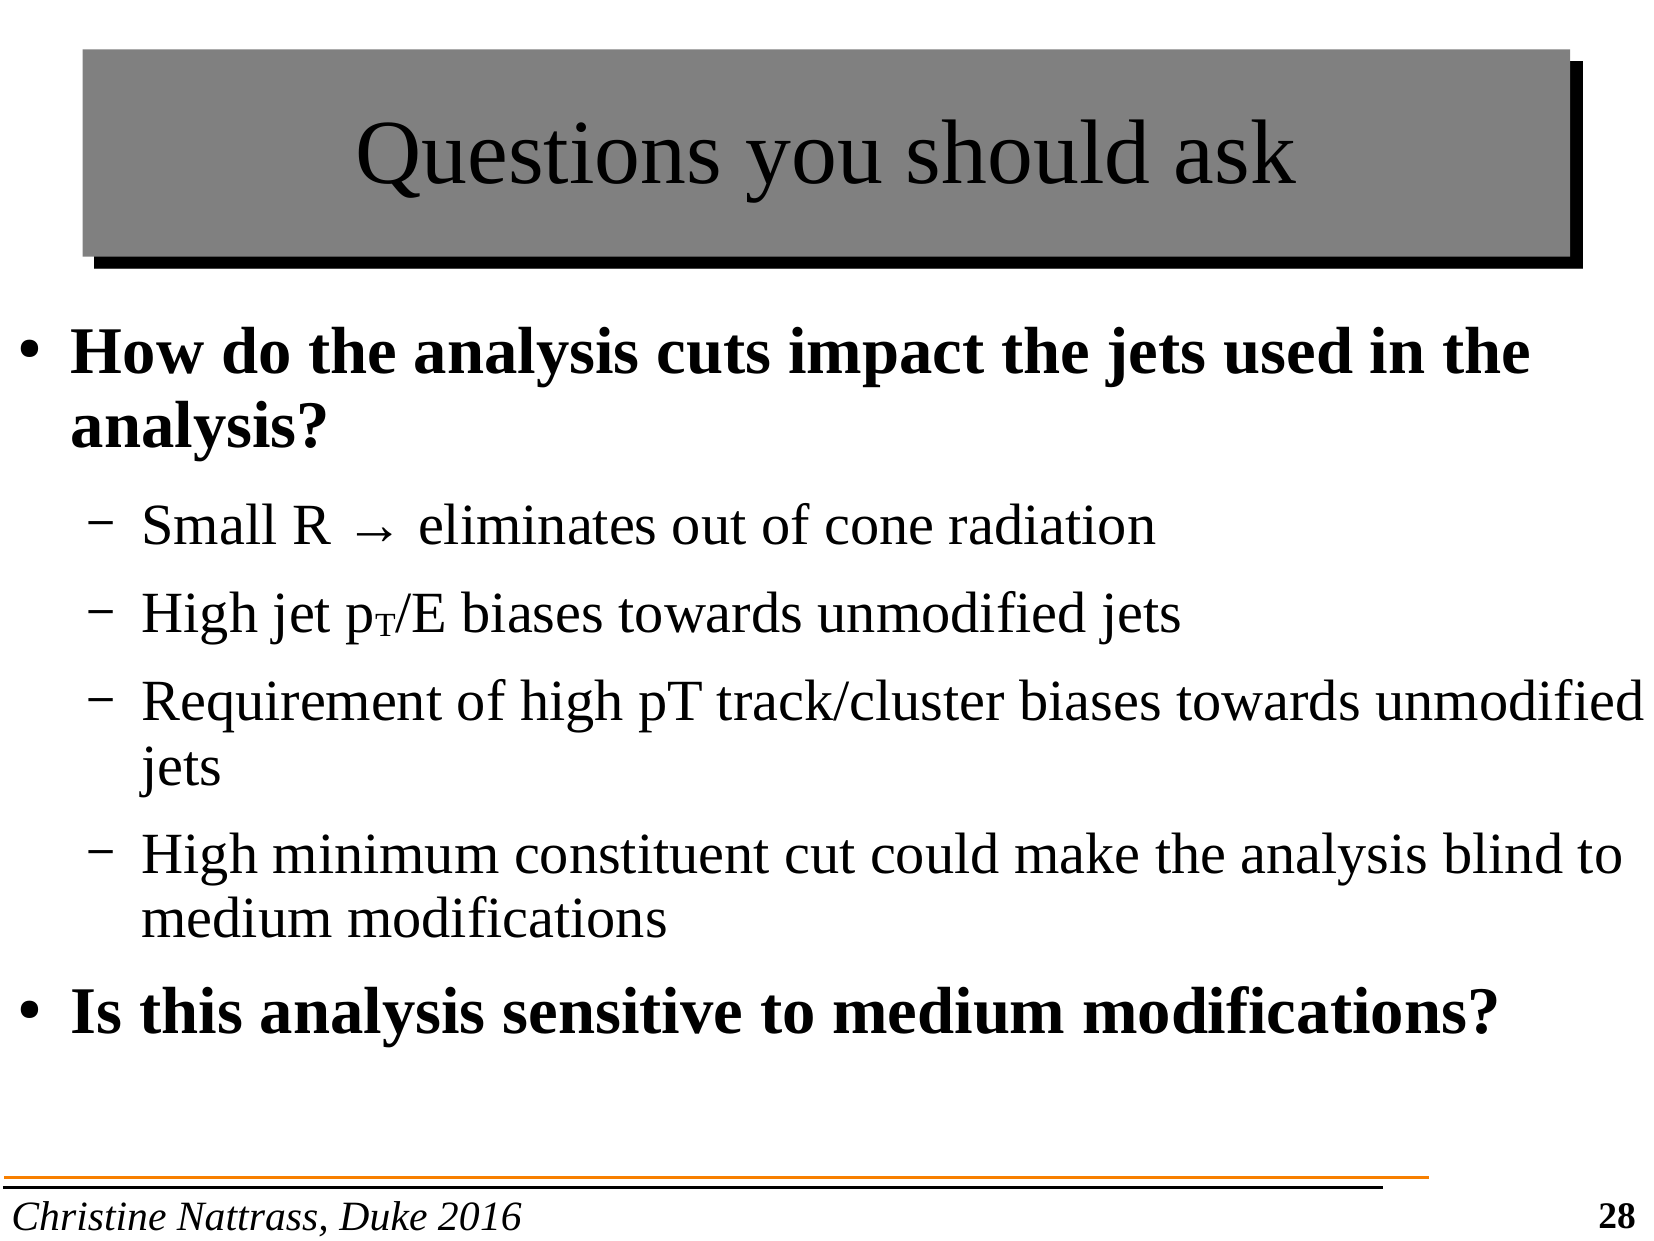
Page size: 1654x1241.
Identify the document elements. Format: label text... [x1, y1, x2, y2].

list How do the analysis cuts impact the jets used in the analysis? Small R → eliminates out of cone radiation High jet pT/E biases towards unmodified jets Requirement of high pT track/cluster biases towards unmodified jets High minimum constituent cut could make the analysis blind to medium modifications Is this analysis sensitive to medium modifications? [0, 313, 1653, 1104]
title Questions you should ask [82, 49, 1571, 257]
